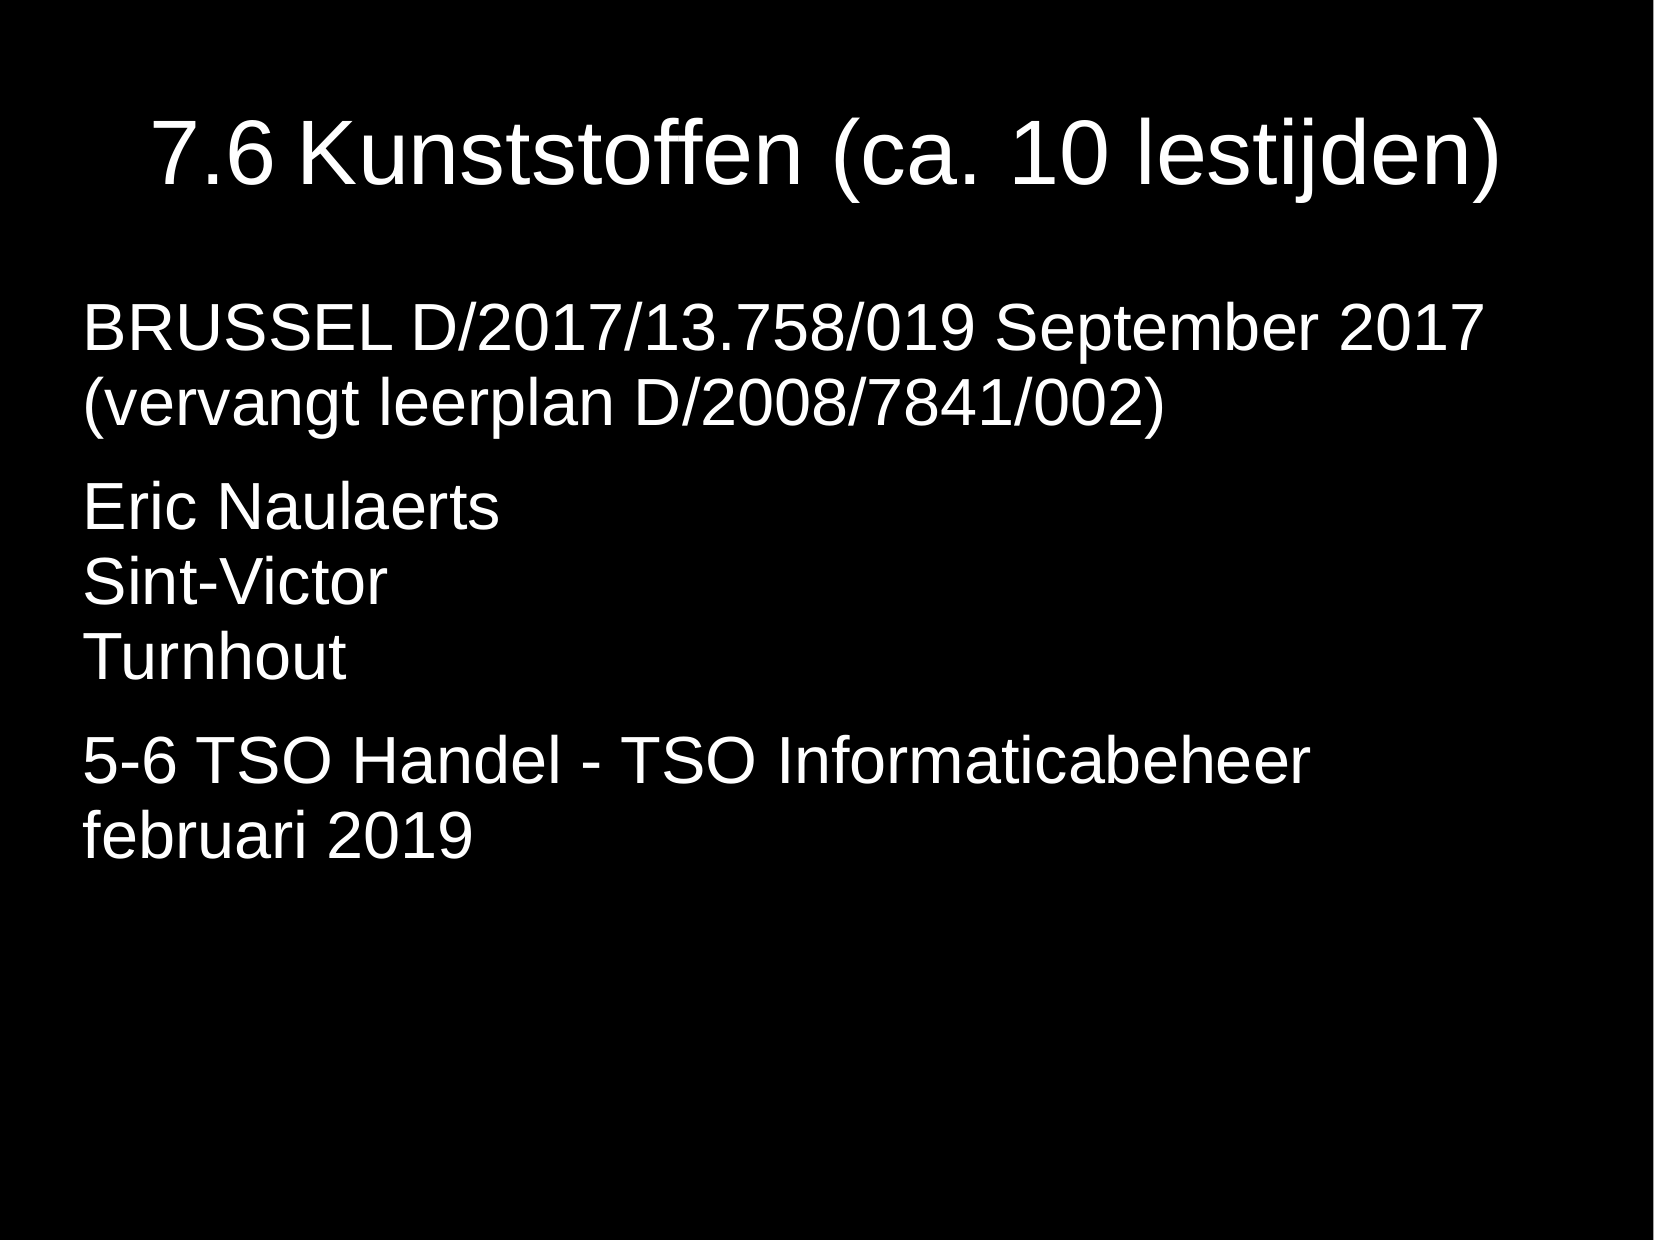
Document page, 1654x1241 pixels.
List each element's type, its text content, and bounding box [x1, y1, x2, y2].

list BRUSSEL D/2017/13.758/019 September 2017 (vervangt leerplan D/2008/7841/002) Eric Naulaerts Sint-Victor Turnhout 5-6 TSO Handel - TSO Informaticabeheer februari 2019 [82, 290, 1571, 1010]
title 7.6 Kunststoffen (ca. 10 lestijden) [82, 49, 1571, 257]
